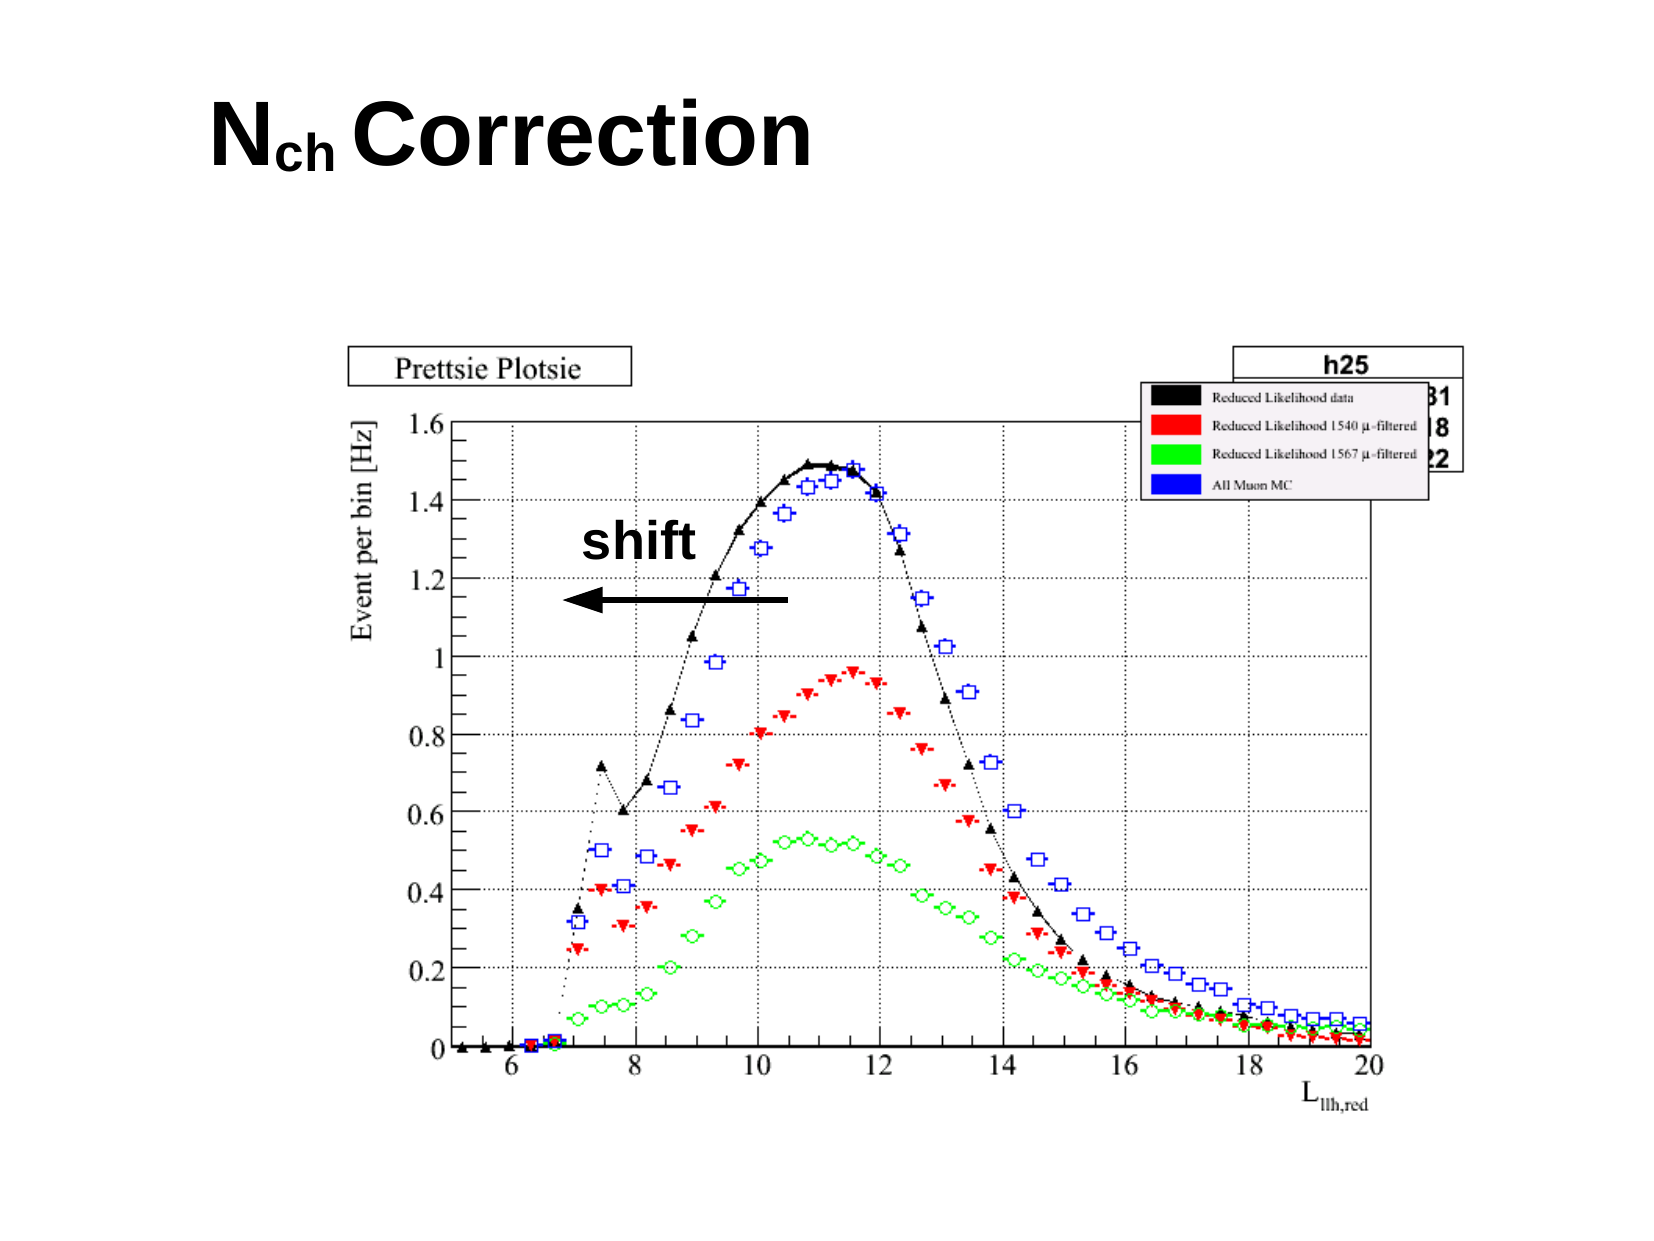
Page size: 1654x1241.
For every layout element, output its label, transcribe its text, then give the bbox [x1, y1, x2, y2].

text_box Nch Correction [193, 75, 831, 255]
picture [337, 343, 1486, 1126]
text_box shift [567, 503, 713, 601]
